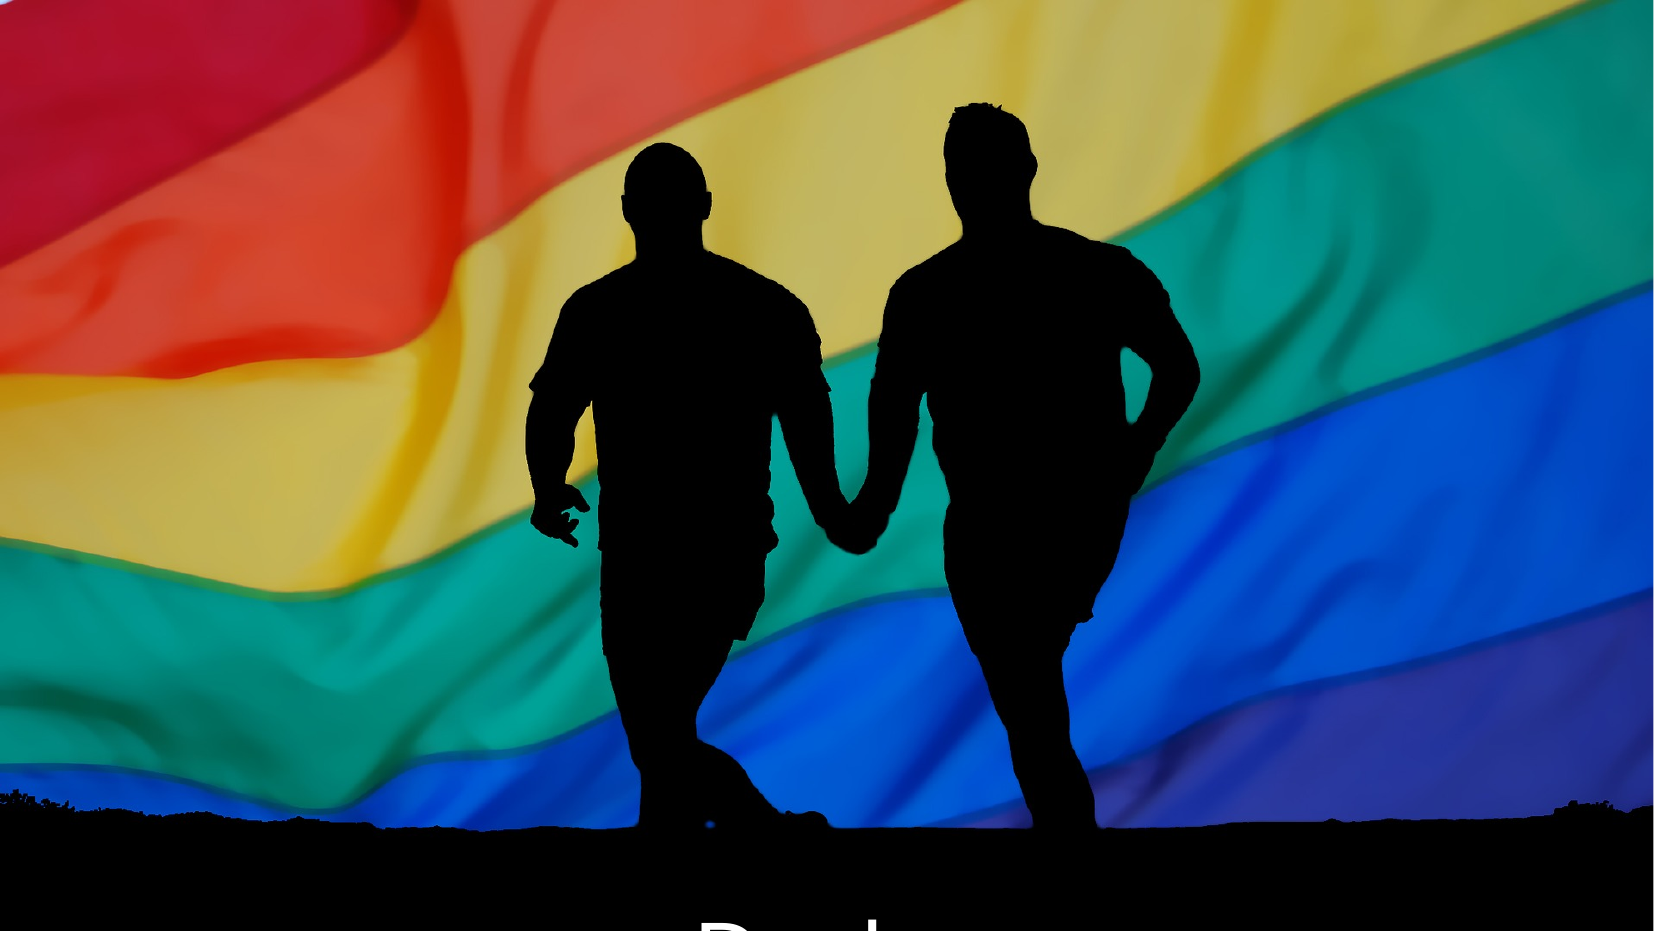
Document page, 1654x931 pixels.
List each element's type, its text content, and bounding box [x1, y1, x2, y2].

picture [0, 0, 1654, 931]
title Danke [354, 903, 1300, 931]
